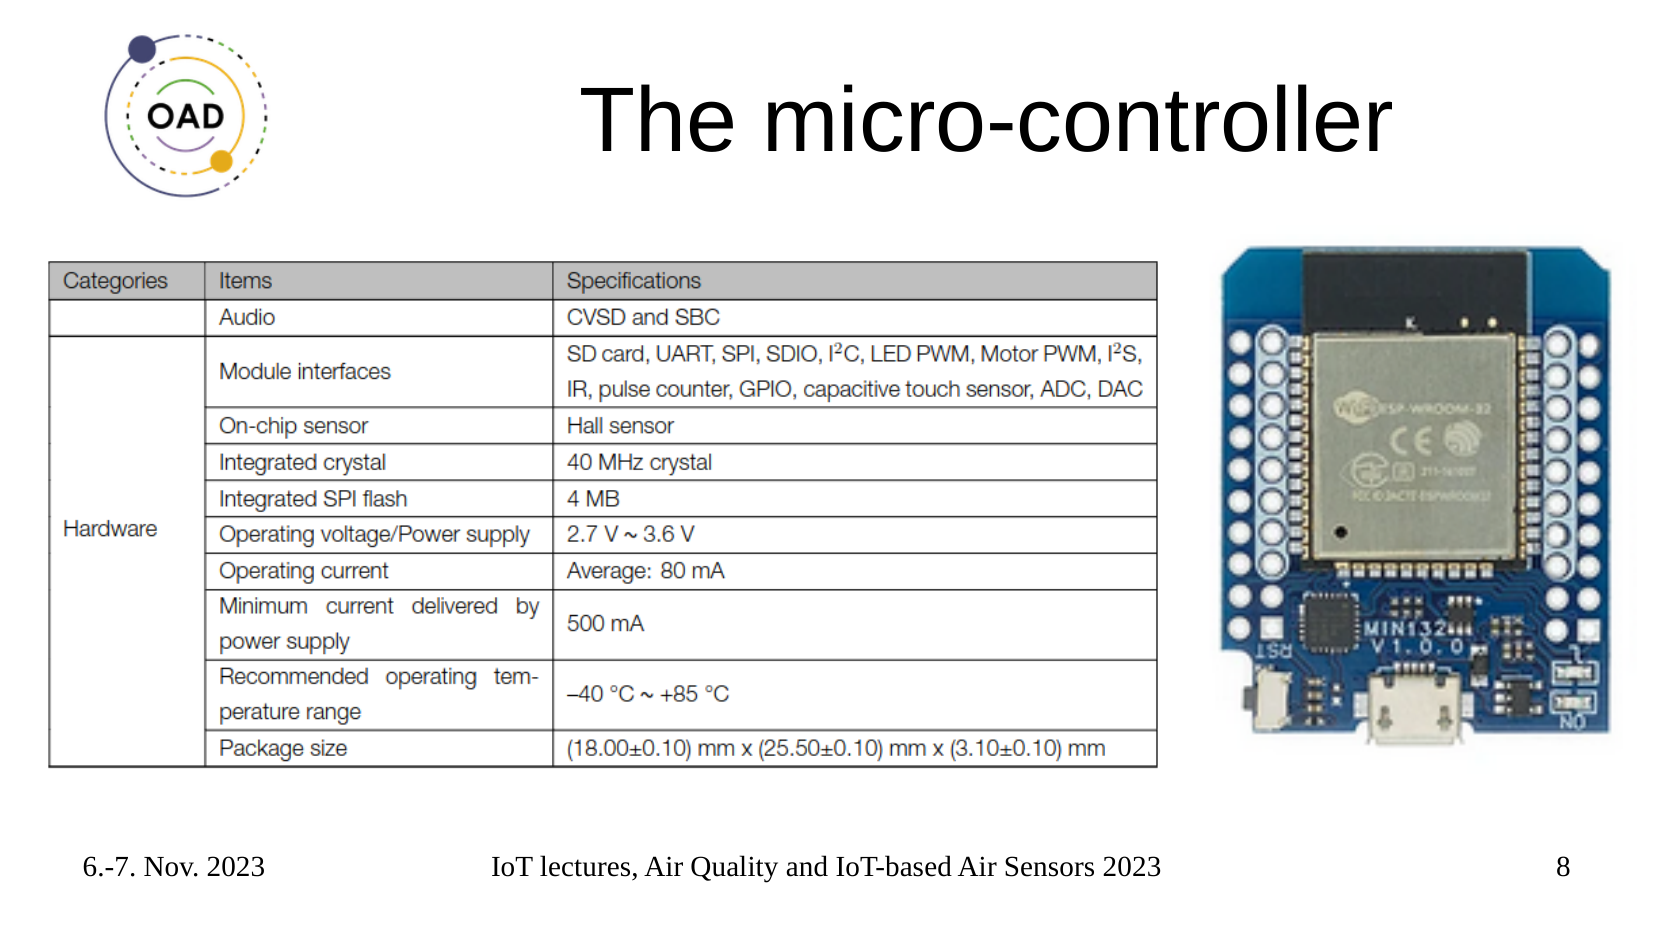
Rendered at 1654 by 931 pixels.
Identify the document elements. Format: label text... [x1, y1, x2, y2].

picture [39, 191, 1637, 813]
title The micro-controller [403, 37, 1571, 193]
picture [64, 20, 302, 218]
